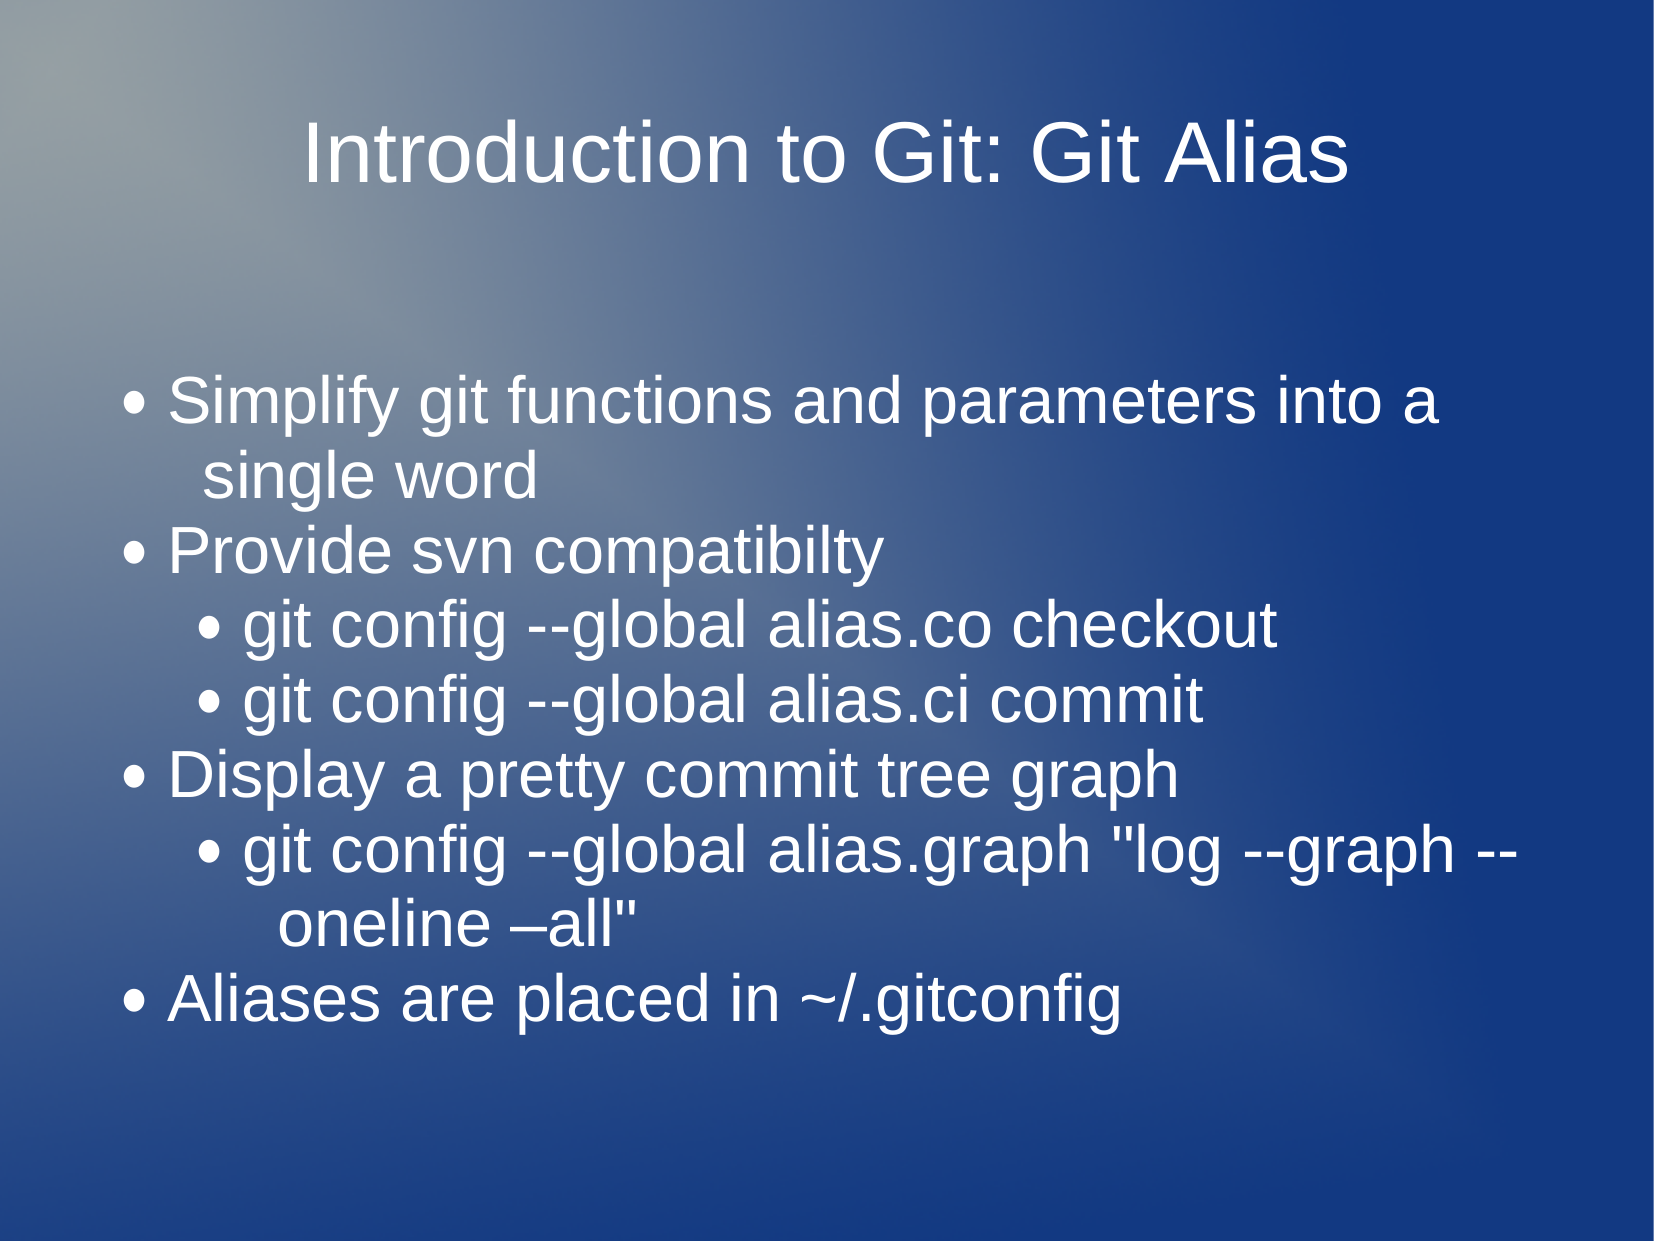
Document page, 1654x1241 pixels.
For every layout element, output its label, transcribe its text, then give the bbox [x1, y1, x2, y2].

title Introduction to Git: Git Alias [82, 49, 1571, 257]
picture [0, 0, 1654, 1241]
subtitle Simplify git functions and parameters into a single word Provide svn compatibilty git config --global alias.co checkout git config --global alias.ci commit Display a pretty commit tree graph git config --global alias.graph "log --graph --oneline –all" Aliases are placed in ~/.gitconfig [82, 363, 1571, 1036]
